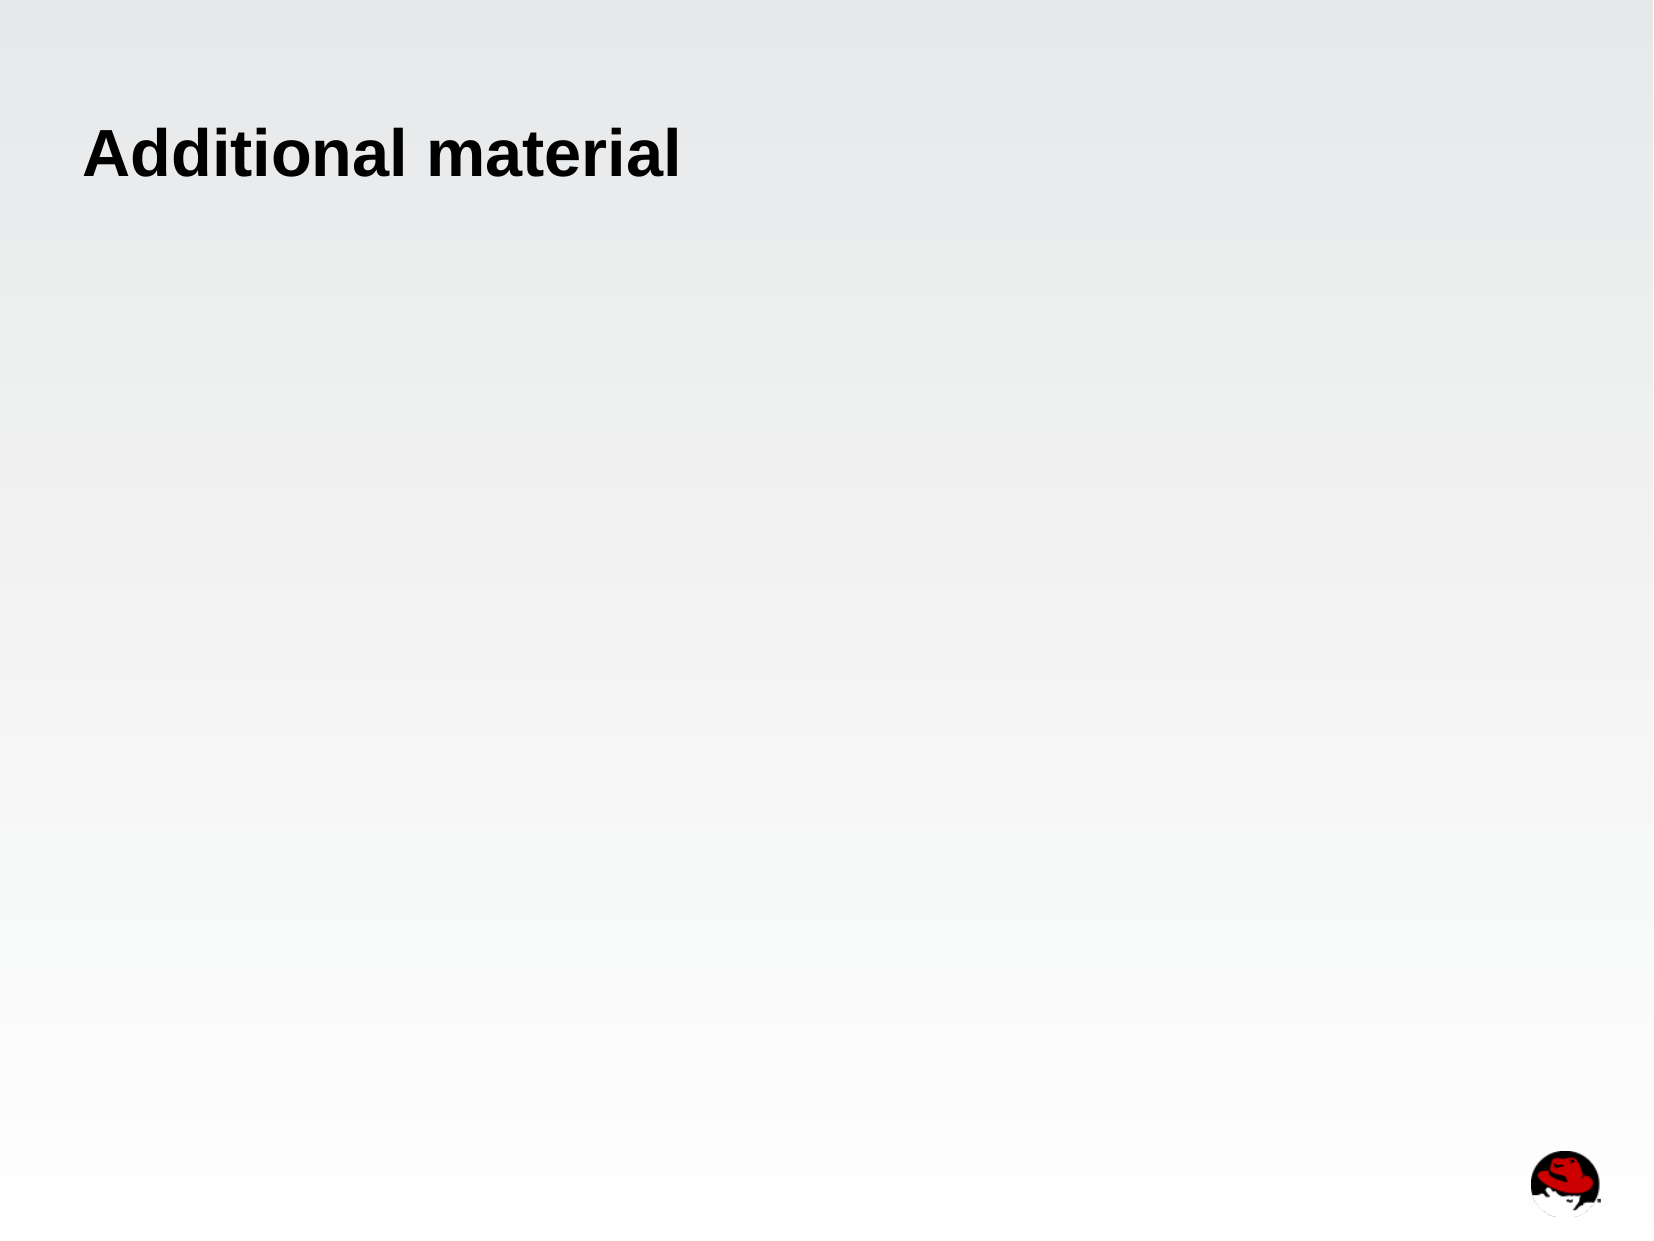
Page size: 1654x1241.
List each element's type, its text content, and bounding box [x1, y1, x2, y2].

picture [0, 0, 1654, 1241]
title Additional material [82, 56, 1571, 250]
